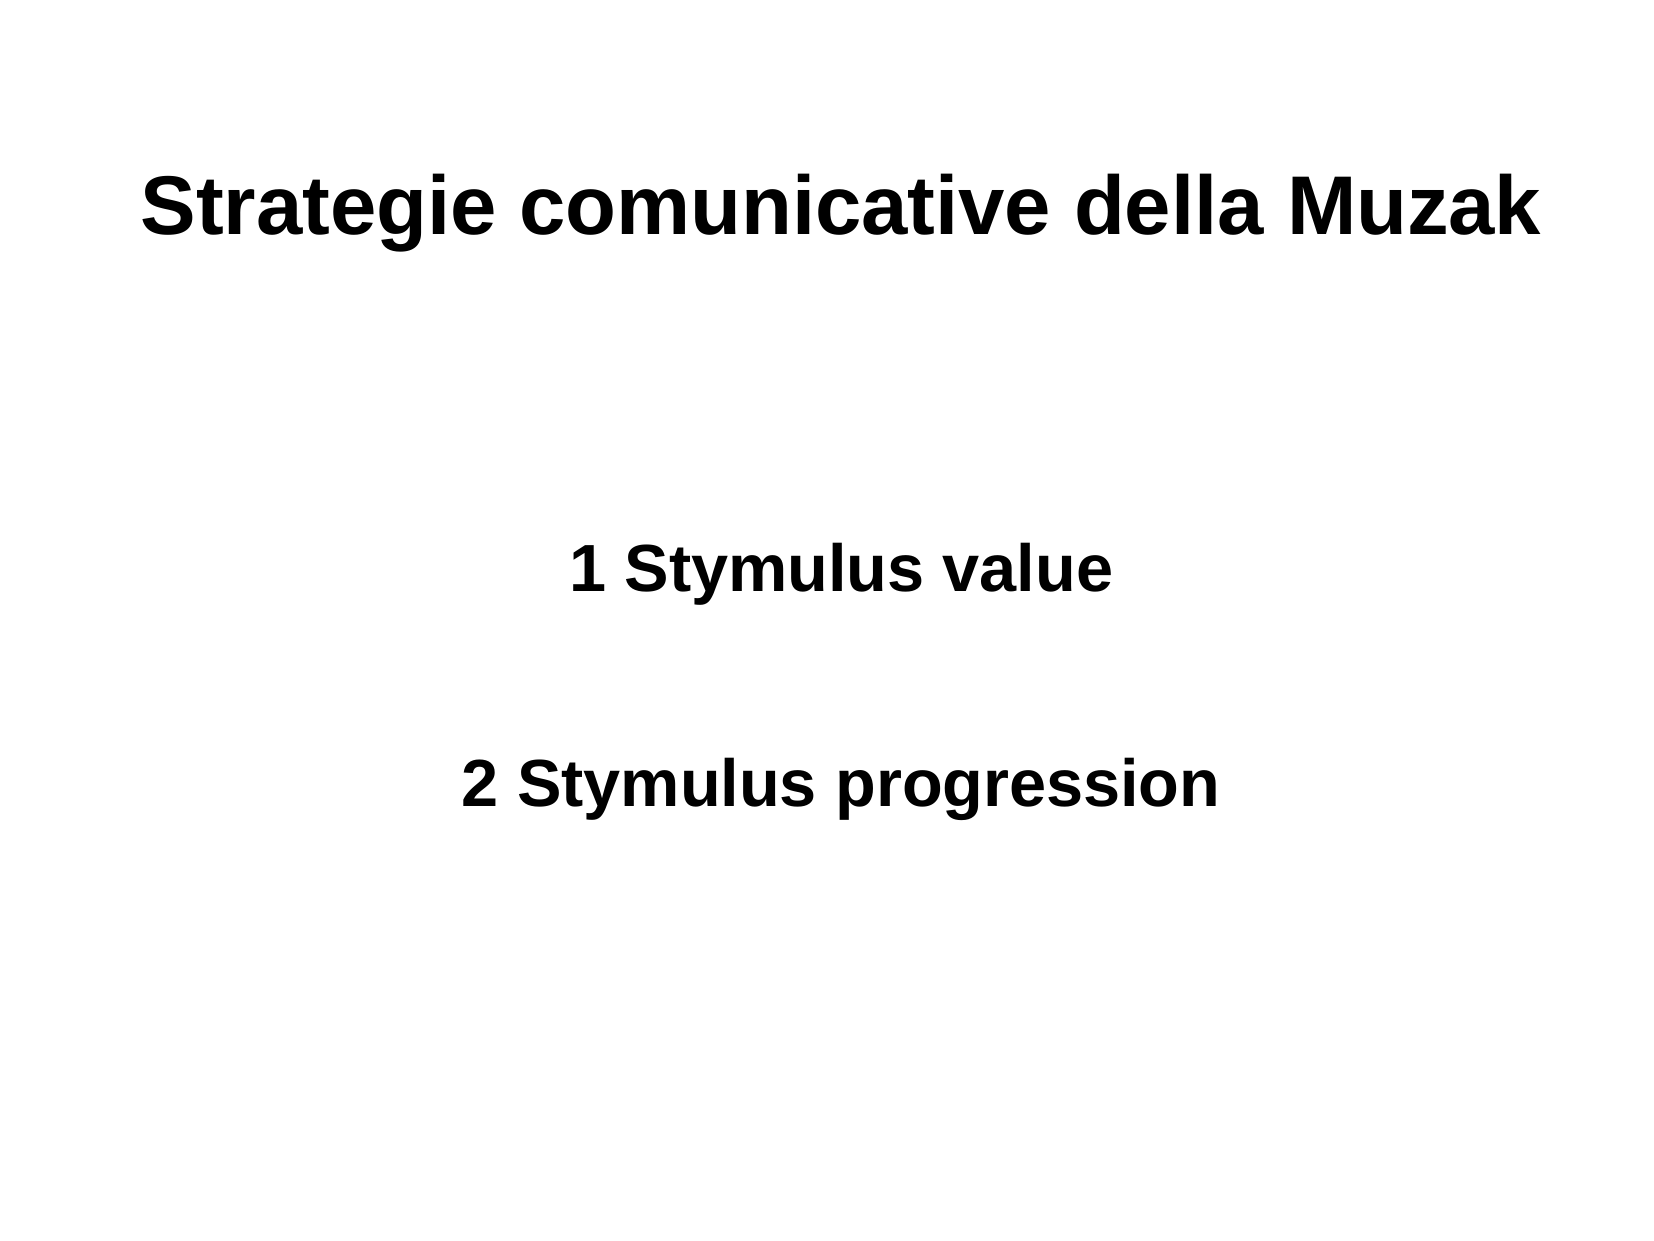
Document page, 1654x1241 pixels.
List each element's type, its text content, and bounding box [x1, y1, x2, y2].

text_box Strategie comunicative della Muzak 1 Stymulus value 2 Stymulus progression [118, 59, 1565, 849]
